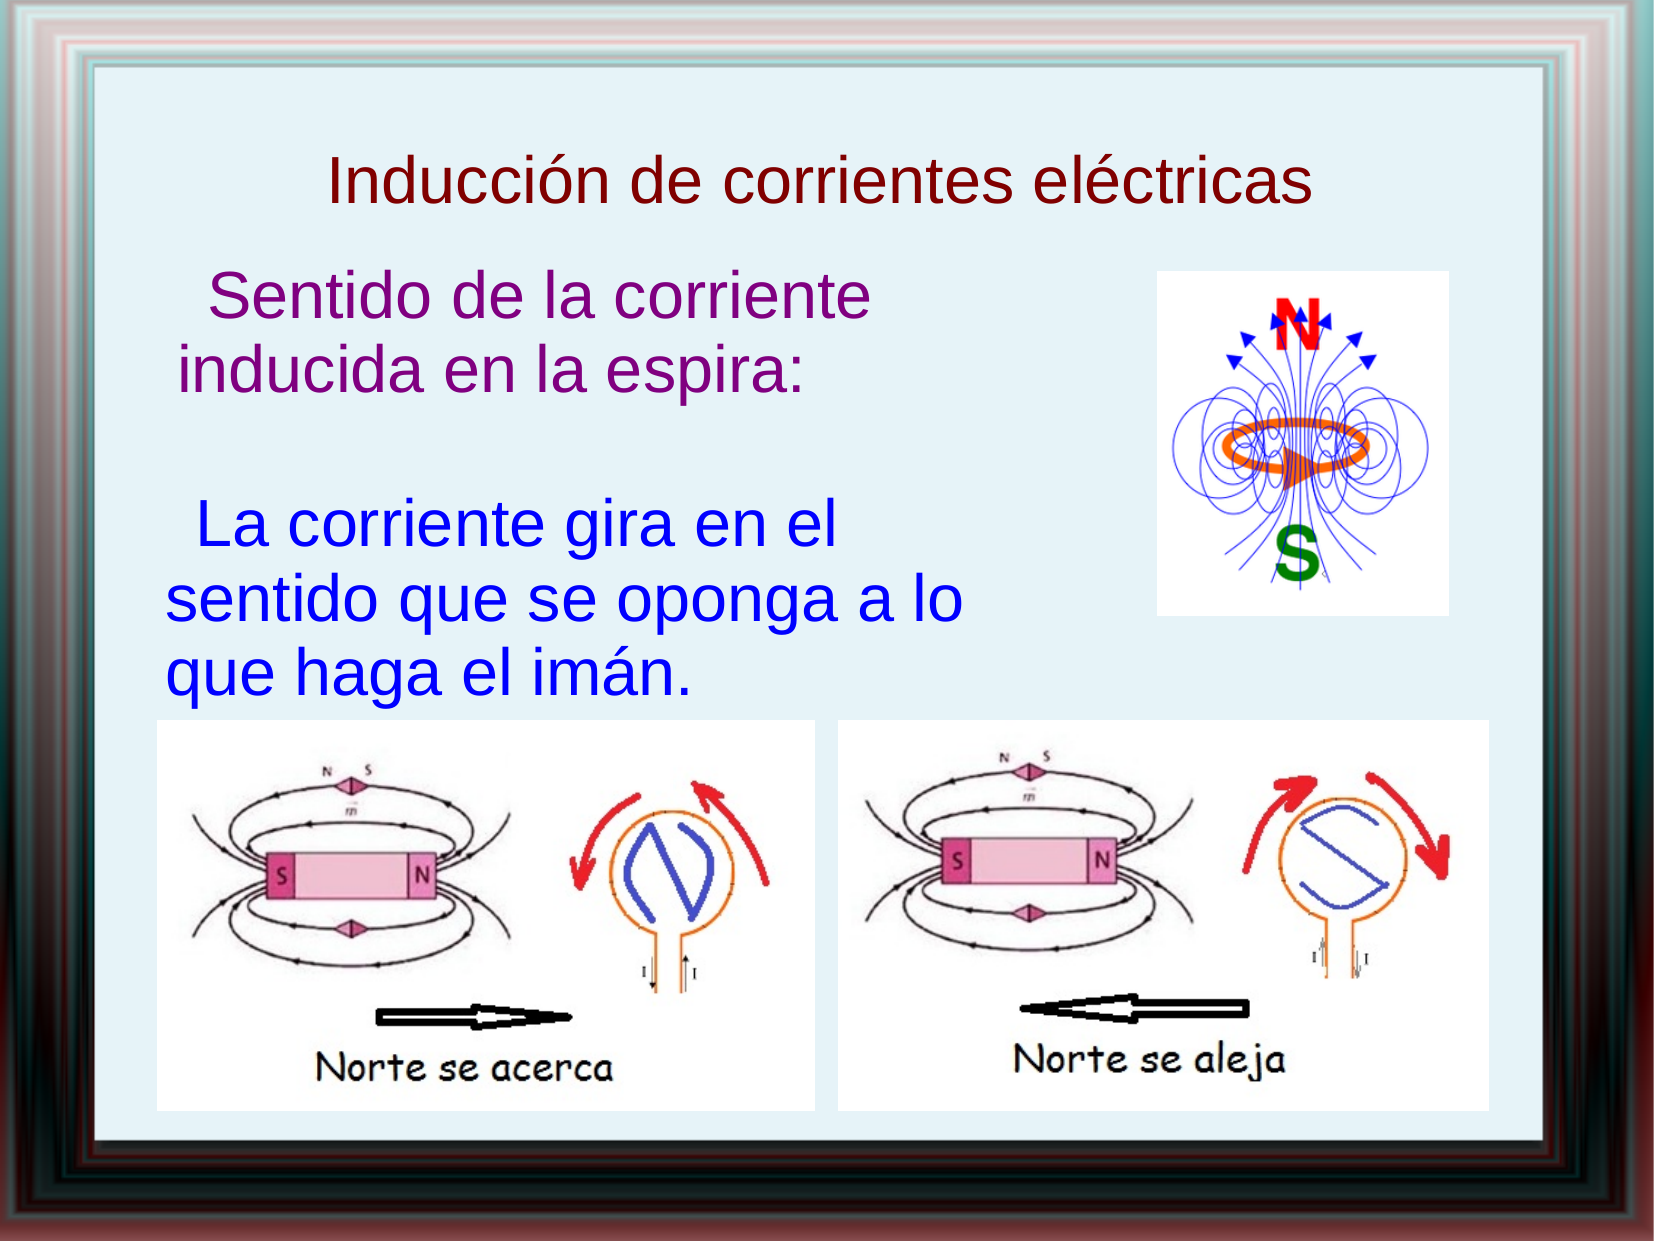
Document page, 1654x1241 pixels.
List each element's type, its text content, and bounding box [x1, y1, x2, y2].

text_box Inducción de corrientes eléctricas [271, 141, 1371, 217]
text_box Sentido de la corriente inducida en la espira: [177, 236, 1111, 426]
text_box La corriente gira en el sentido que se oponga a lo que haga el imán. [165, 484, 1028, 709]
picture [0, 0, 1654, 1241]
